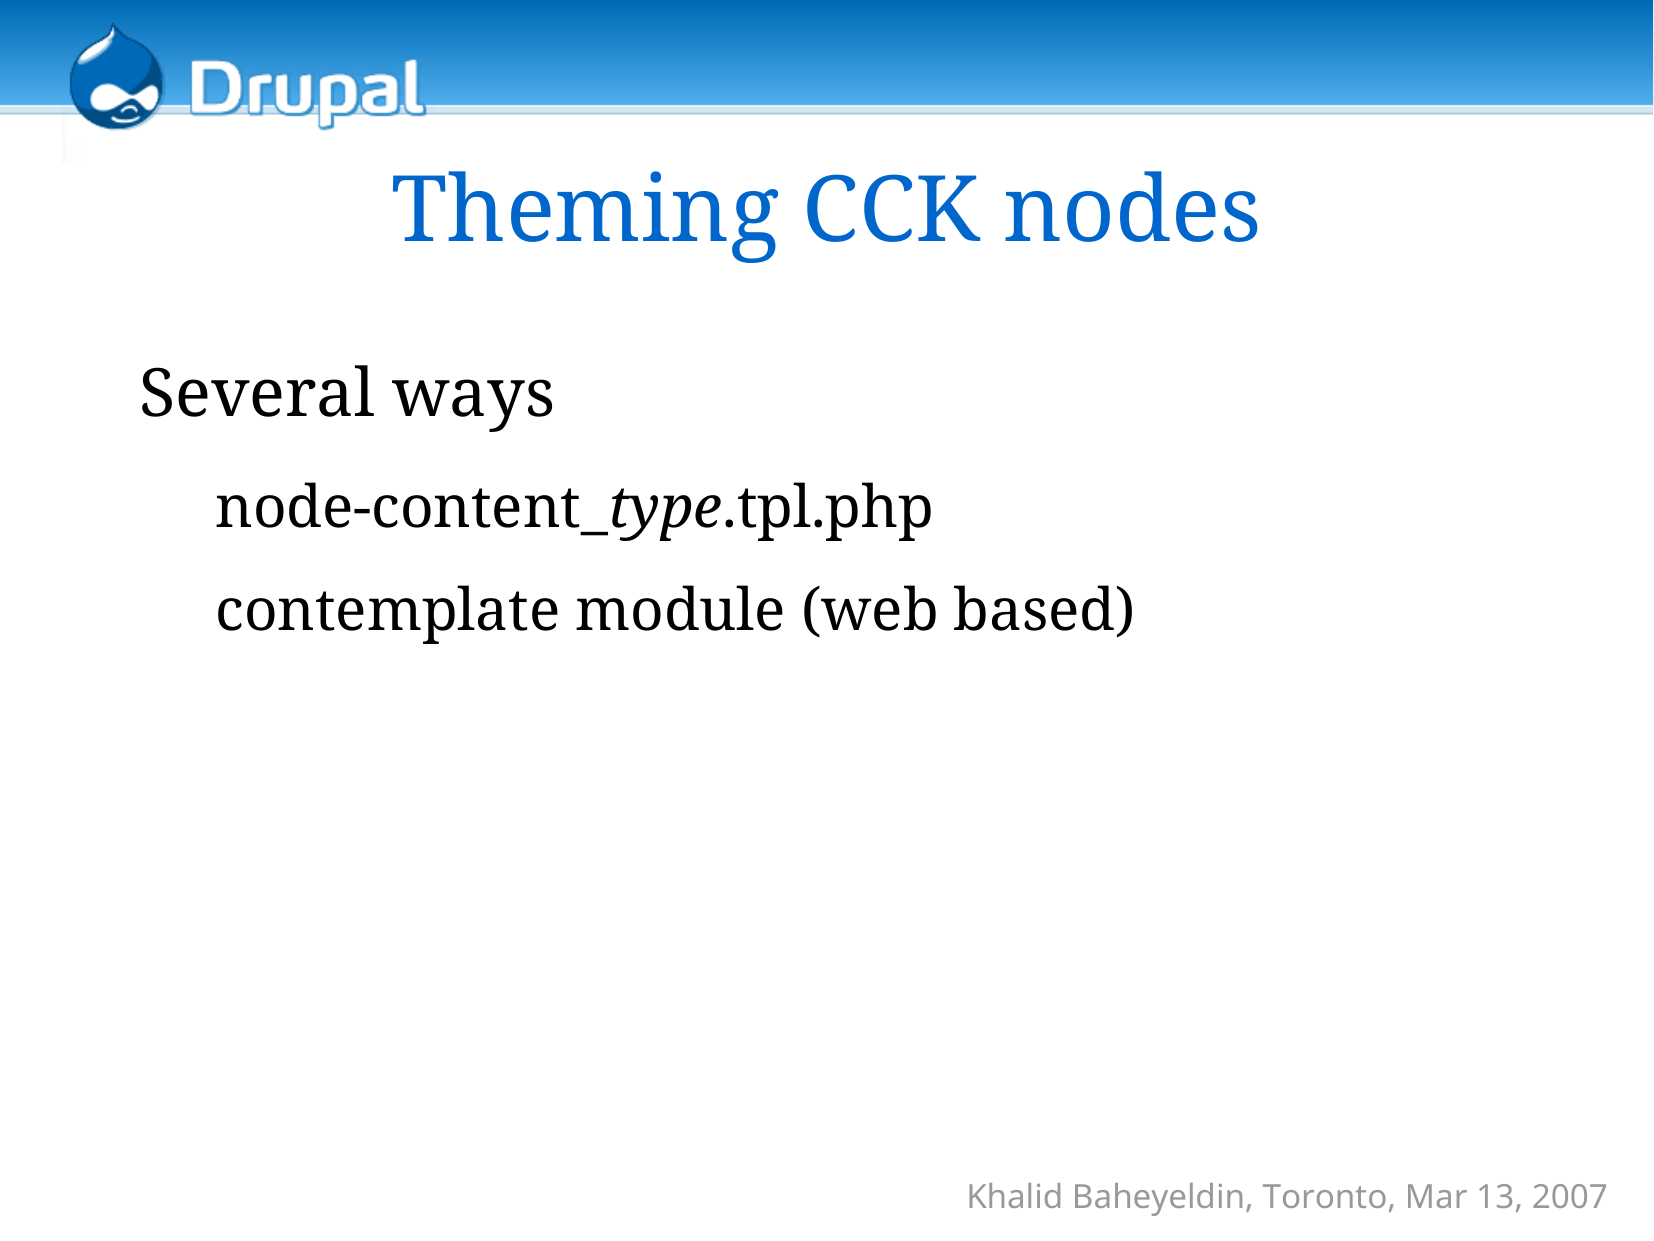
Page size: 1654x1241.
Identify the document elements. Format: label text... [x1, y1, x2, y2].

title Theming CCK nodes [121, 102, 1533, 311]
picture [0, 0, 1654, 1241]
list Several ways node-content_type.tpl.php contemplate module (web based) [121, 344, 1533, 1127]
